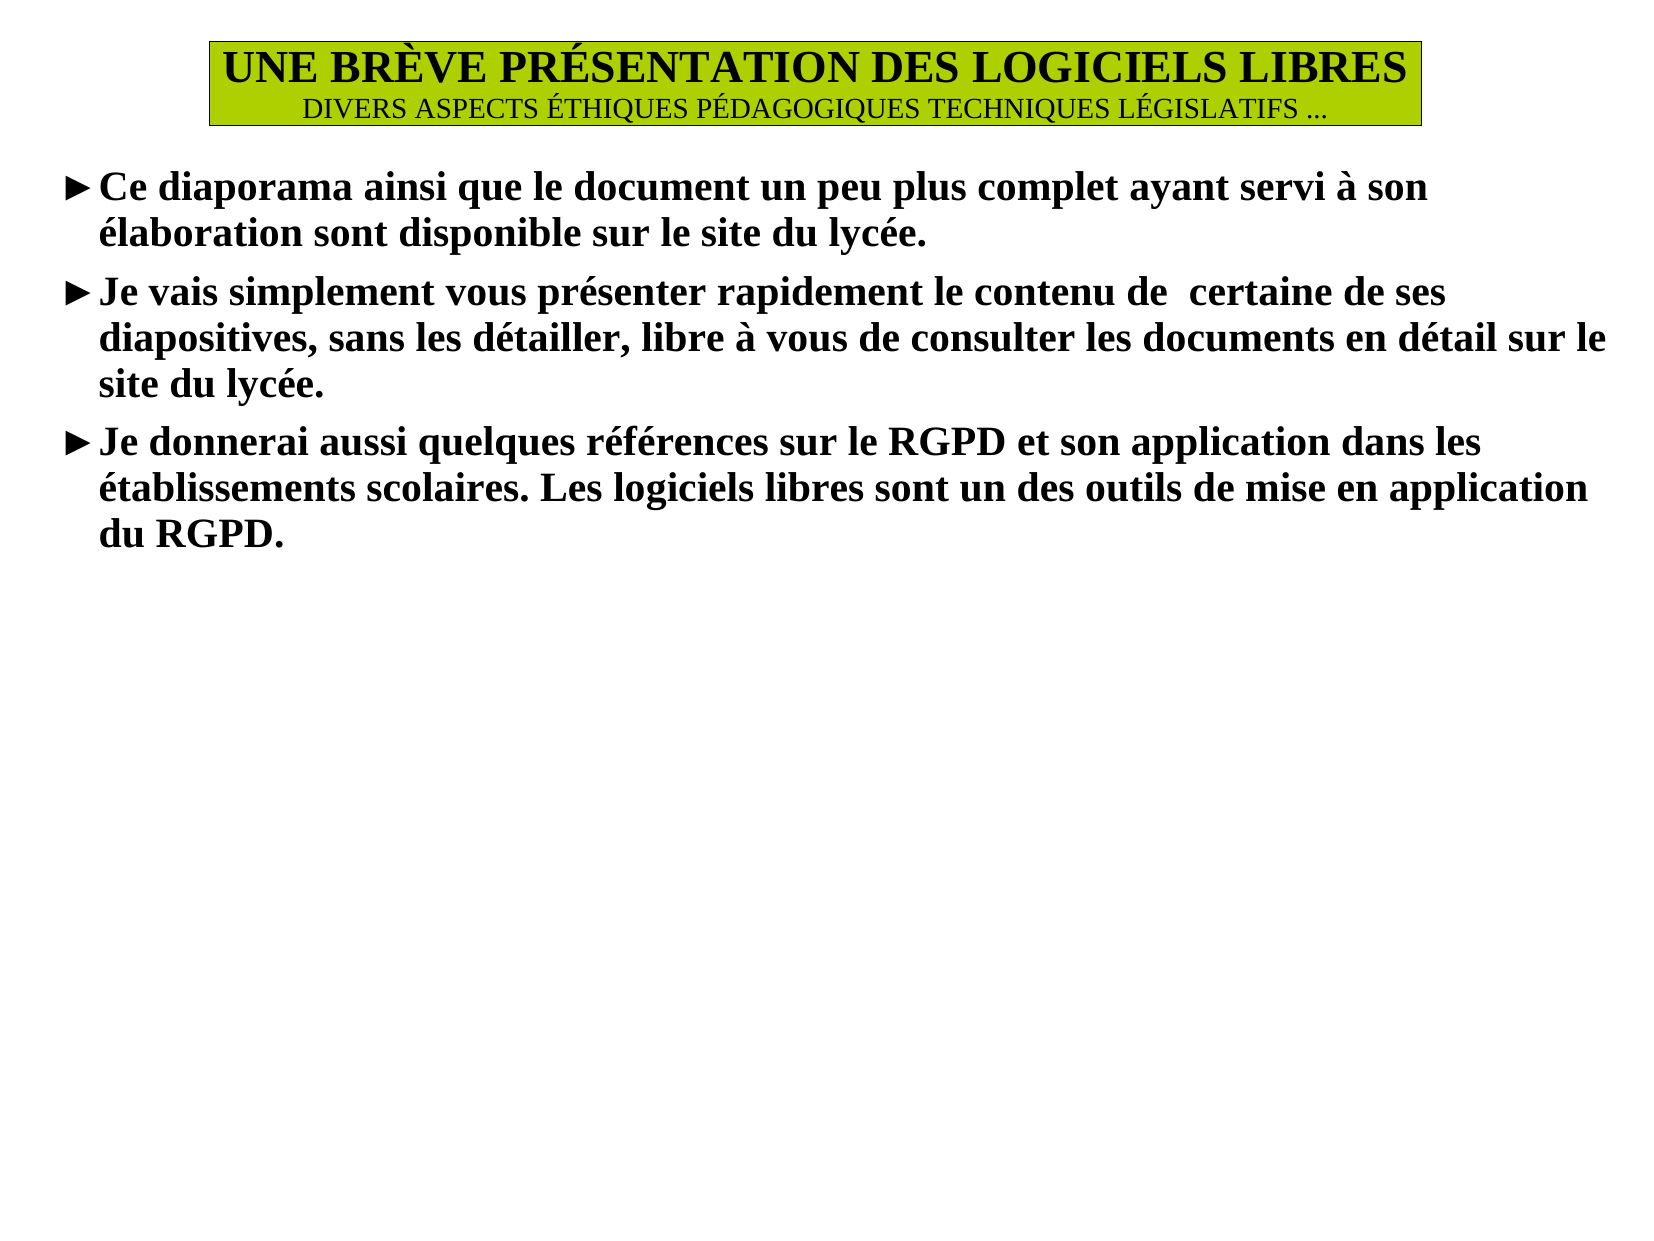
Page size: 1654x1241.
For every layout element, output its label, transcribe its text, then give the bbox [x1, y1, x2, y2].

text_box UNE BRÈVE PRÉSENTATION DES LOGICIELS LIBRES DIVERS ASPECTS ÉTHIQUES PÉDAGOGIQUES TECHNIQUES LÉGISLATIFS ... [209, 41, 1422, 126]
text_box ►Ce diaporama ainsi que le document un peu plus complet ayant servi à son élaboration sont disponible sur le site du lycée. ►Je vais simplement vous présenter rapidement le contenu de certaine de ses diapositives, sans les détailler, libre à vous de consulter les documents en détail sur le site du lycée. ►Je donnerai aussi quelques références sur le RGPD et son application dans les établissements scolaires. Les logiciels libres sont un des outils de mise en application du RGPD. [57, 163, 1614, 560]
